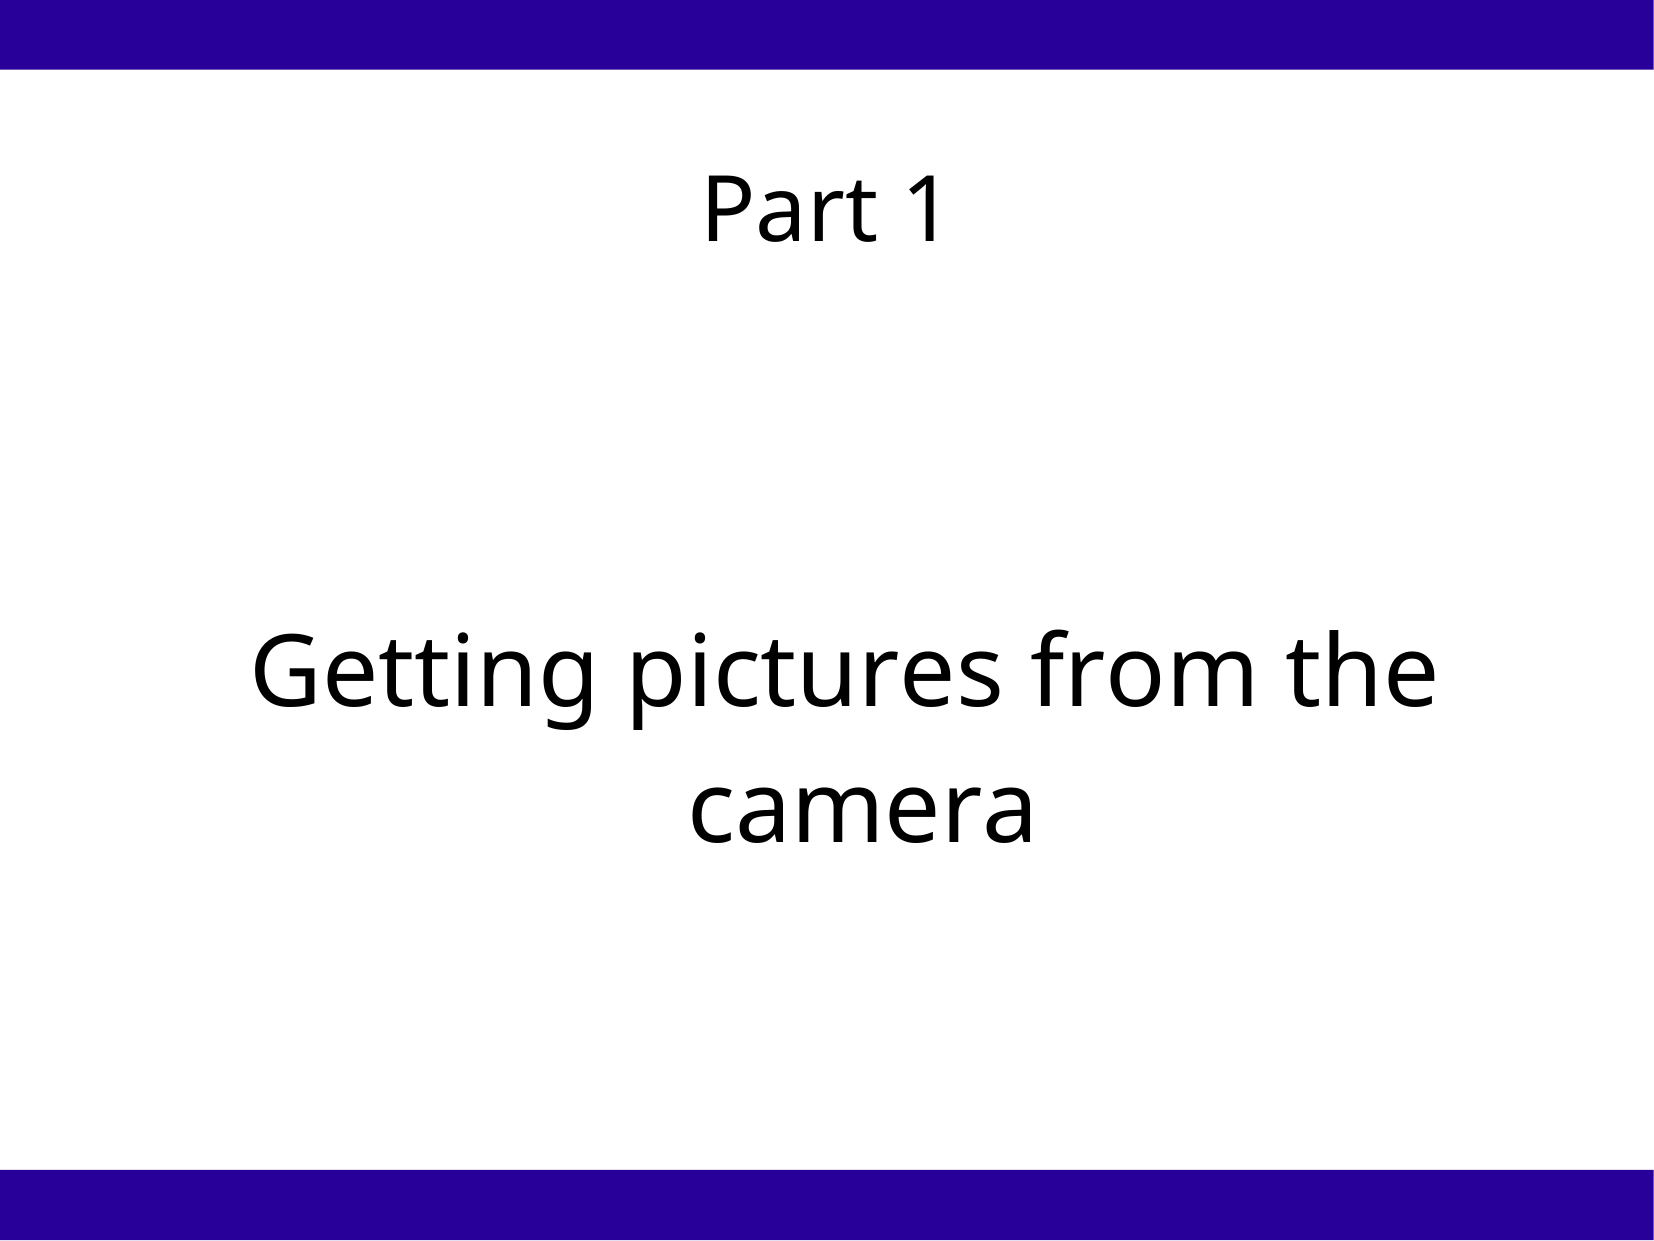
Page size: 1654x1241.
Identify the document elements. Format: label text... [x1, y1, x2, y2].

subtitle Getting pictures from the camera [121, 344, 1534, 1127]
title Part 1 [121, 102, 1534, 311]
